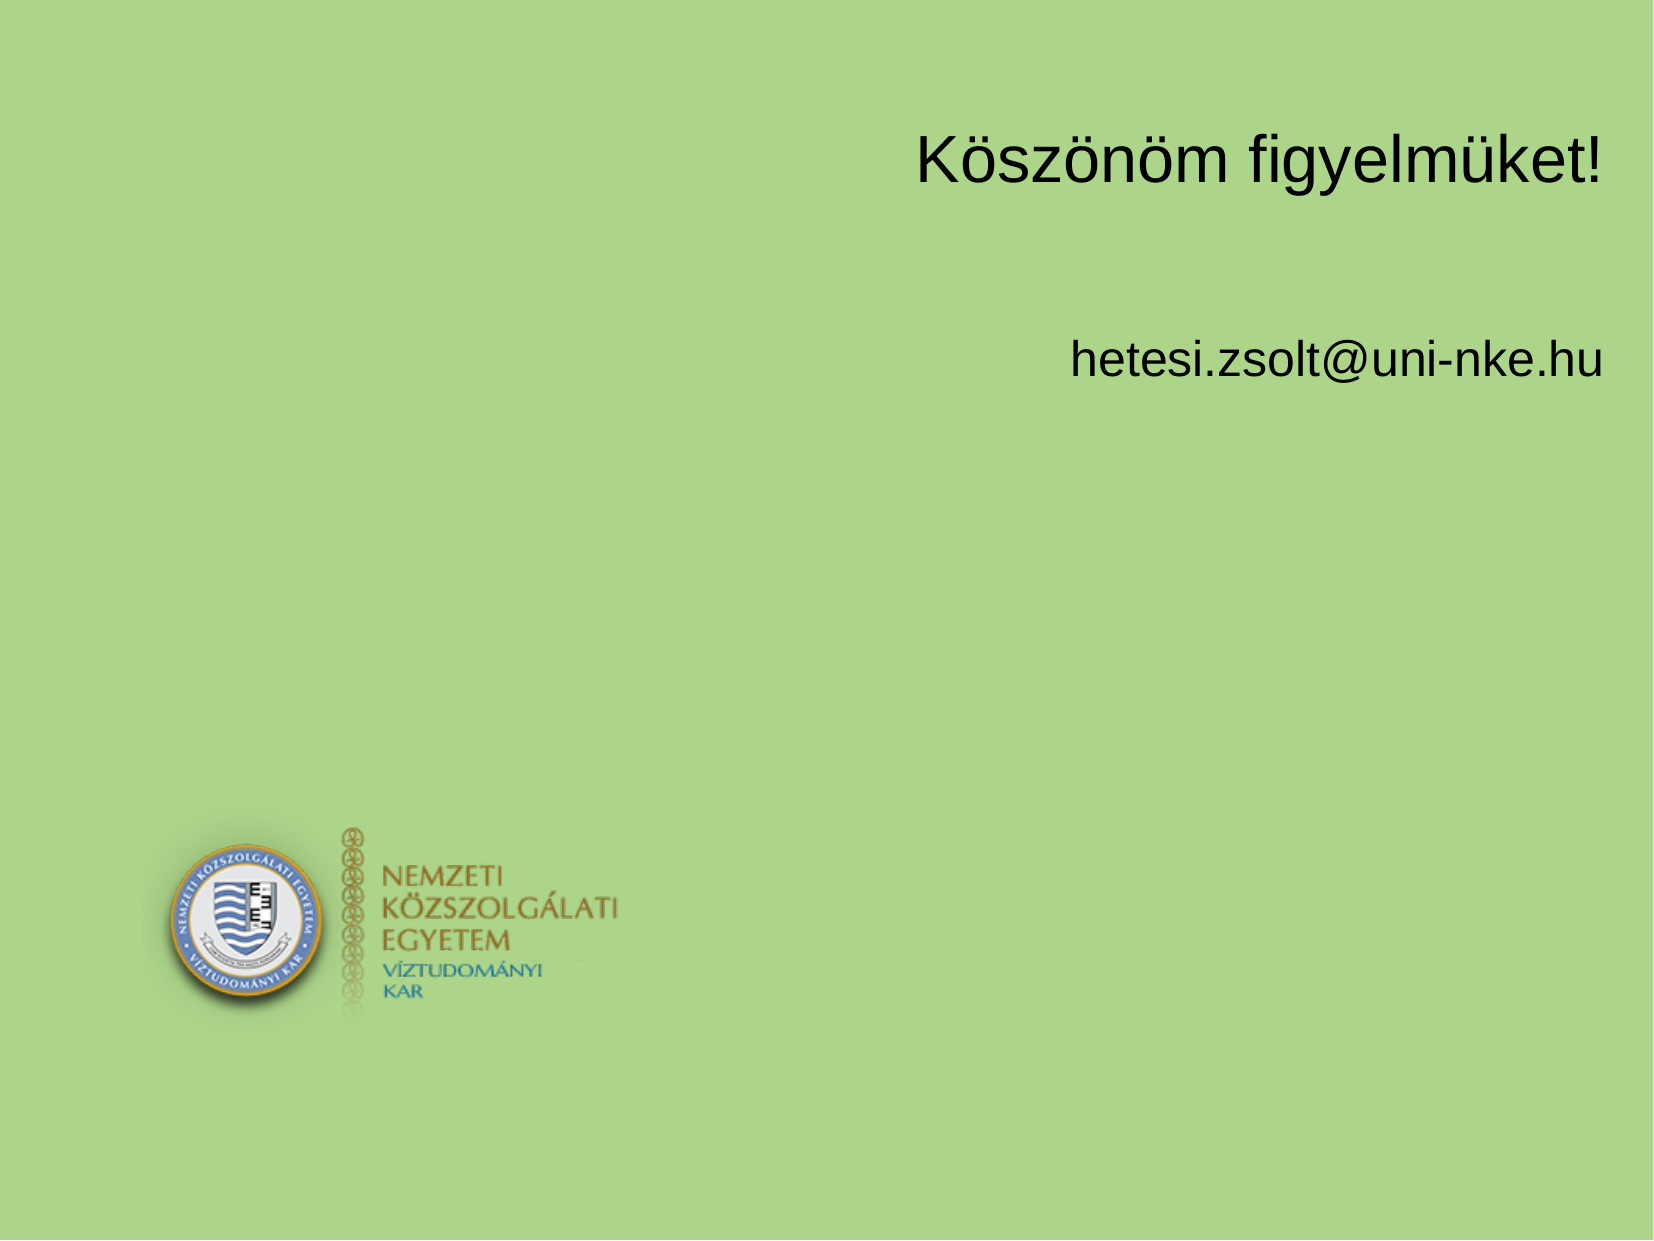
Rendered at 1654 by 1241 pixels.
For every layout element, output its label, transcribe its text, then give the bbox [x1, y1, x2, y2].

list Köszönöm figyelmüket! hetesi.zsolt@uni-nke.hu [803, 118, 1631, 836]
picture [141, 767, 630, 1049]
